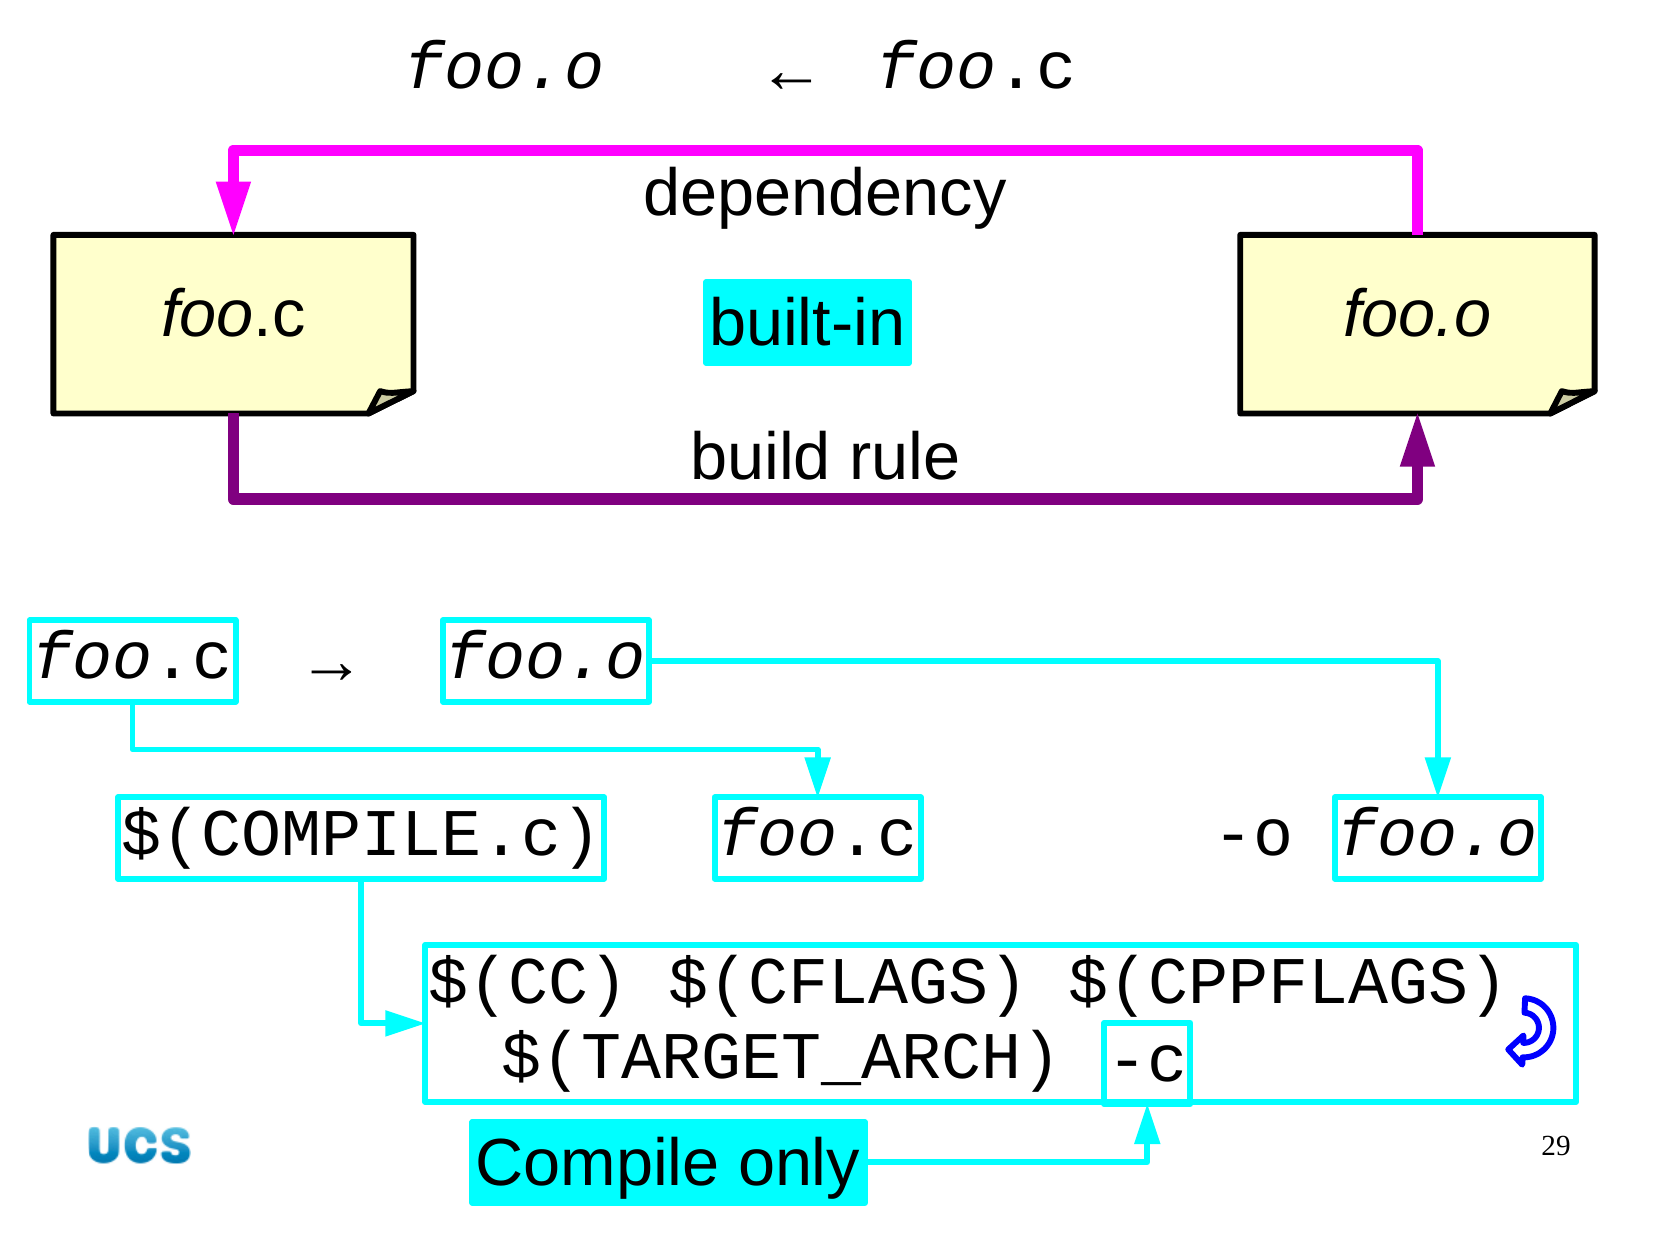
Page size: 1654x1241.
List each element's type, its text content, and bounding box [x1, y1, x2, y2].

text_box foo.o [1334, 797, 1541, 879]
text_box $(COMPILE.c) [118, 797, 605, 879]
text_box foo.c [874, 29, 1081, 112]
text_box foo.c [53, 234, 414, 414]
text_box foo.o [401, 29, 608, 112]
text_box -c [1104, 1022, 1191, 1105]
text_box ← [755, 29, 829, 111]
text_box foo.c [714, 797, 921, 879]
text_box foo.o [1240, 234, 1595, 414]
text_box -o [1210, 797, 1297, 879]
picture [88, 1126, 191, 1165]
text_box Compile only [472, 1122, 865, 1203]
text_box built-in [706, 282, 909, 364]
text_box foo.c [29, 620, 236, 702]
text_box foo.o [442, 620, 649, 702]
text_box → [295, 620, 369, 701]
text_box $(CC) $(CFLAGS) $(CPPFLAGS) $(TARGET_ARCH) [425, 944, 1577, 1102]
